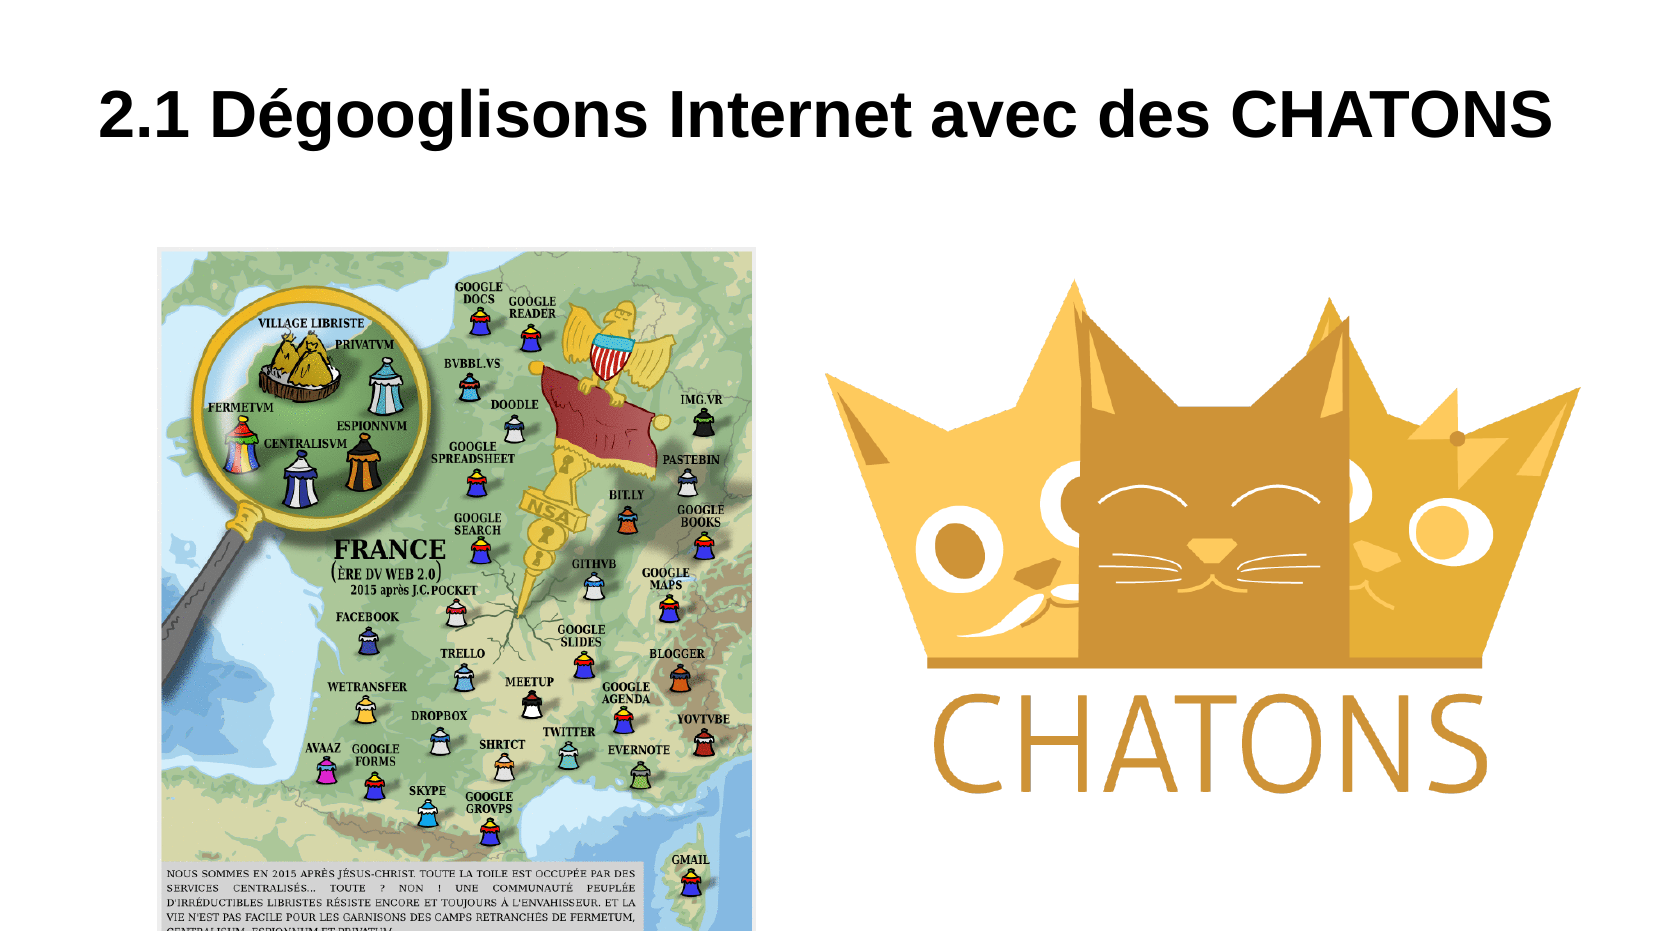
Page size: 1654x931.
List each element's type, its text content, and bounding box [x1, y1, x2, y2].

title 2.1 Dégooglisons Internet avec des CHATONS [82, 37, 1571, 193]
picture [157, 247, 756, 931]
picture [814, 184, 1600, 931]
